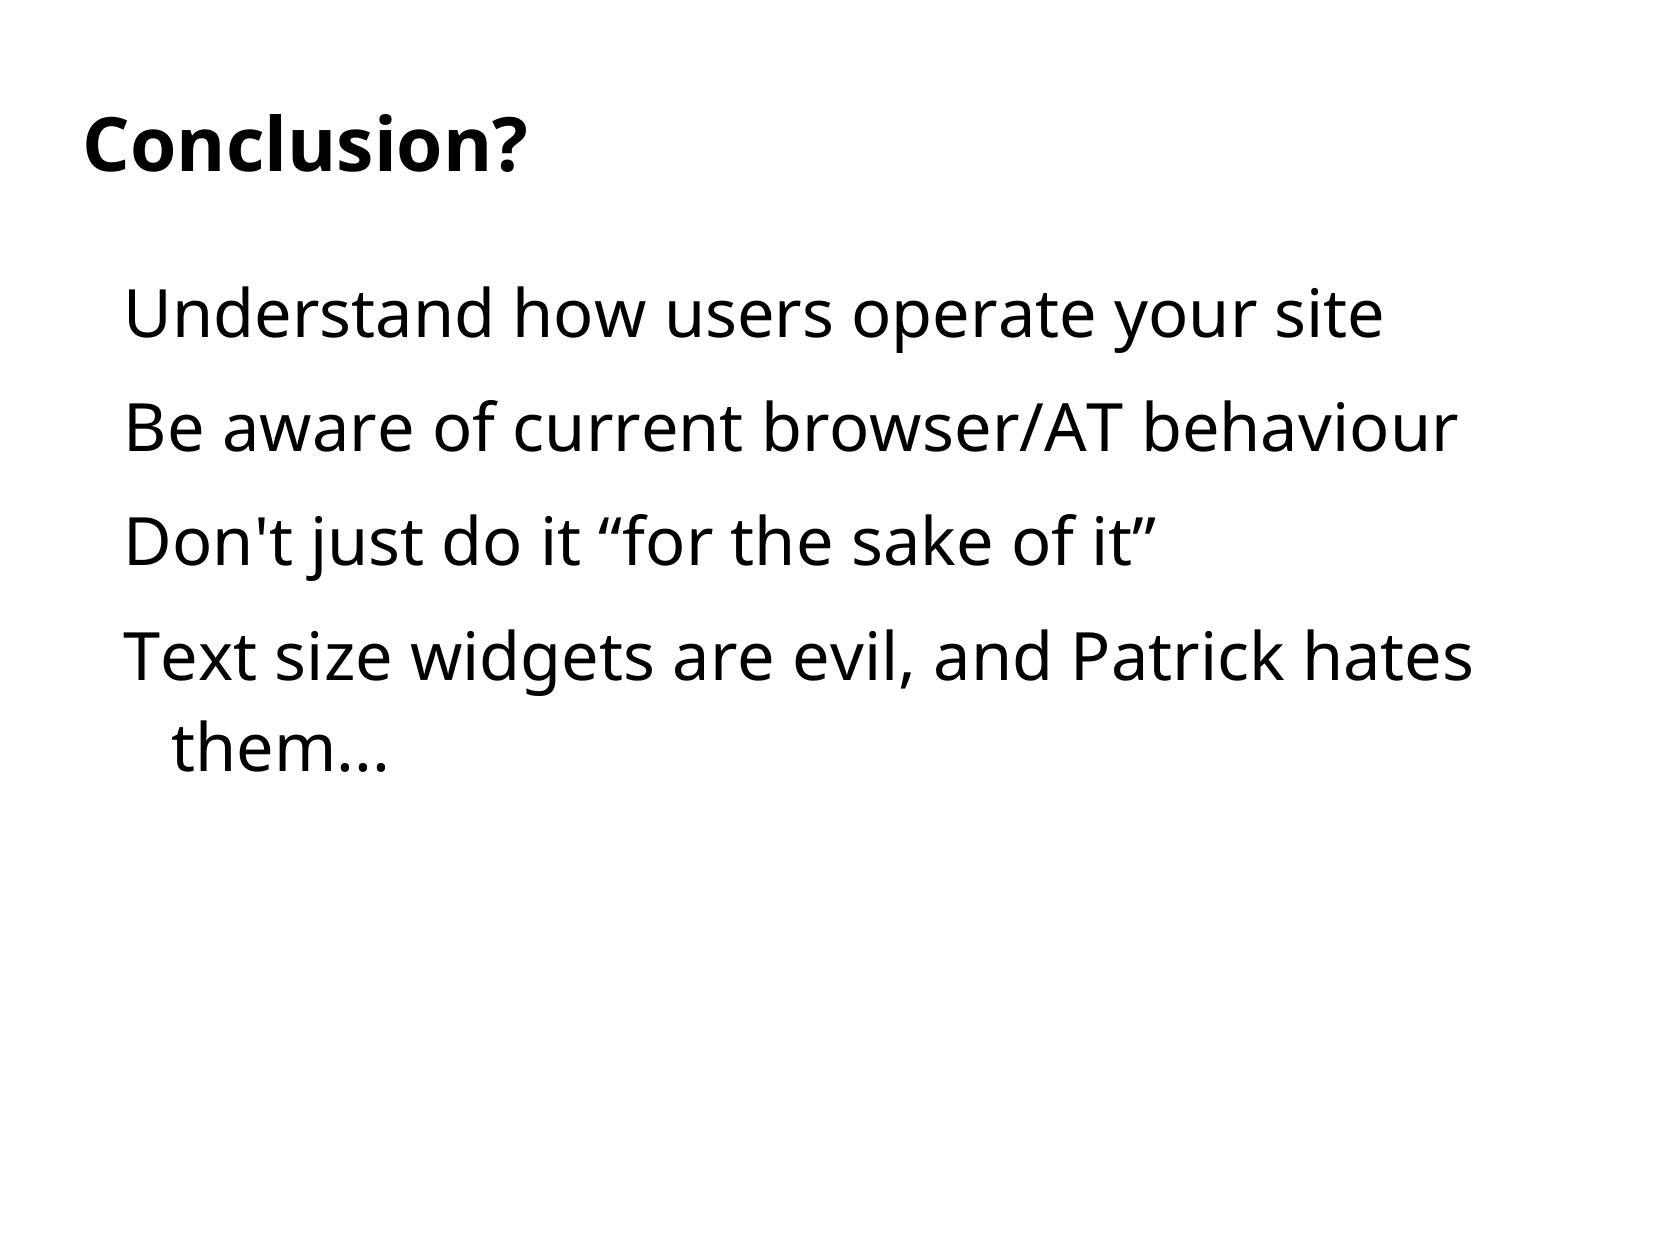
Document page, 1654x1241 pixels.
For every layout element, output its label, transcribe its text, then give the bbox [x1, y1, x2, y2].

list Understand how users operate your site Be aware of current browser/AT behaviour Don't just do it “for the sake of it” Text size widgets are evil, and Patrick hates them... [82, 265, 1571, 1137]
title Conclusion? [82, 86, 1571, 200]
